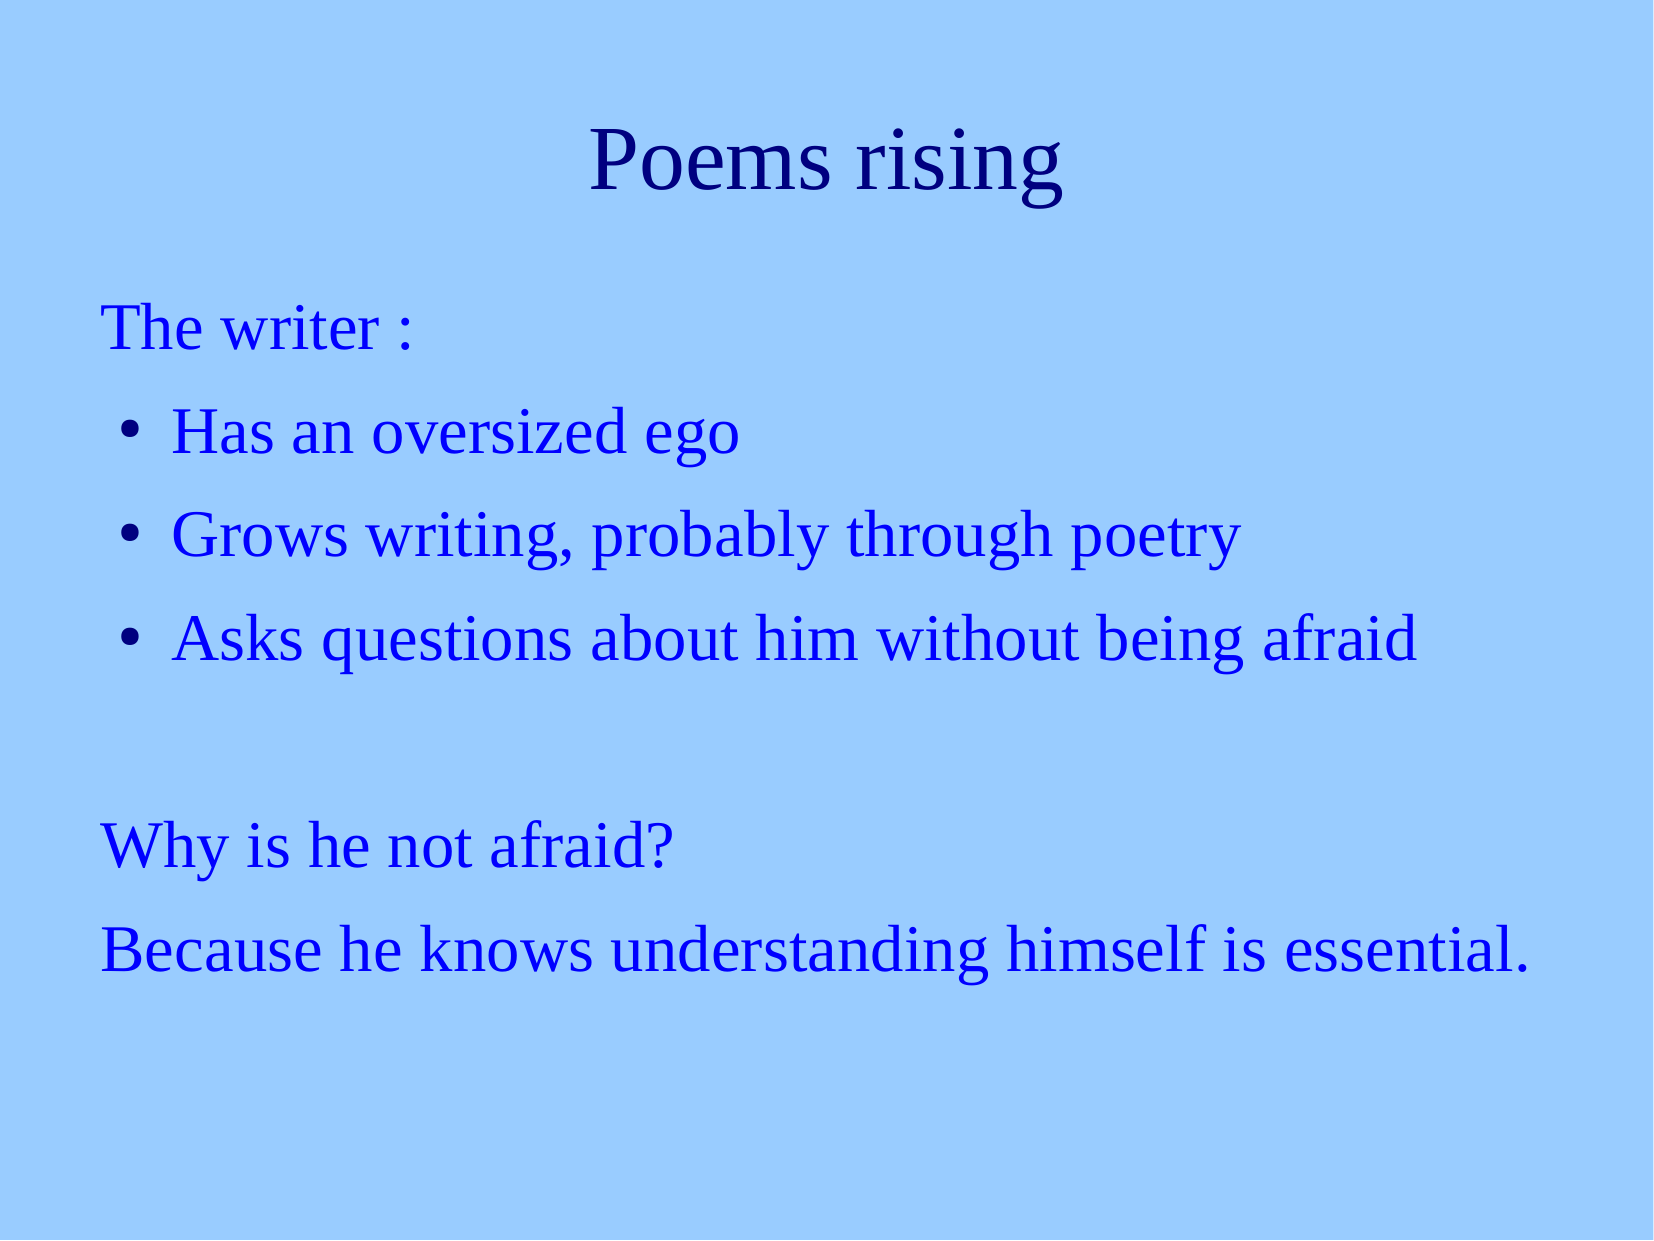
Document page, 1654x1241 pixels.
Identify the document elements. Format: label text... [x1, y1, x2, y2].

title Poems rising [82, 55, 1571, 263]
list The writer : Has an oversized ego Grows writing, probably through poetry Asks questions about him without being afraid Why is he not afraid? Because he knows understanding himself is essential. [82, 290, 1571, 1060]
